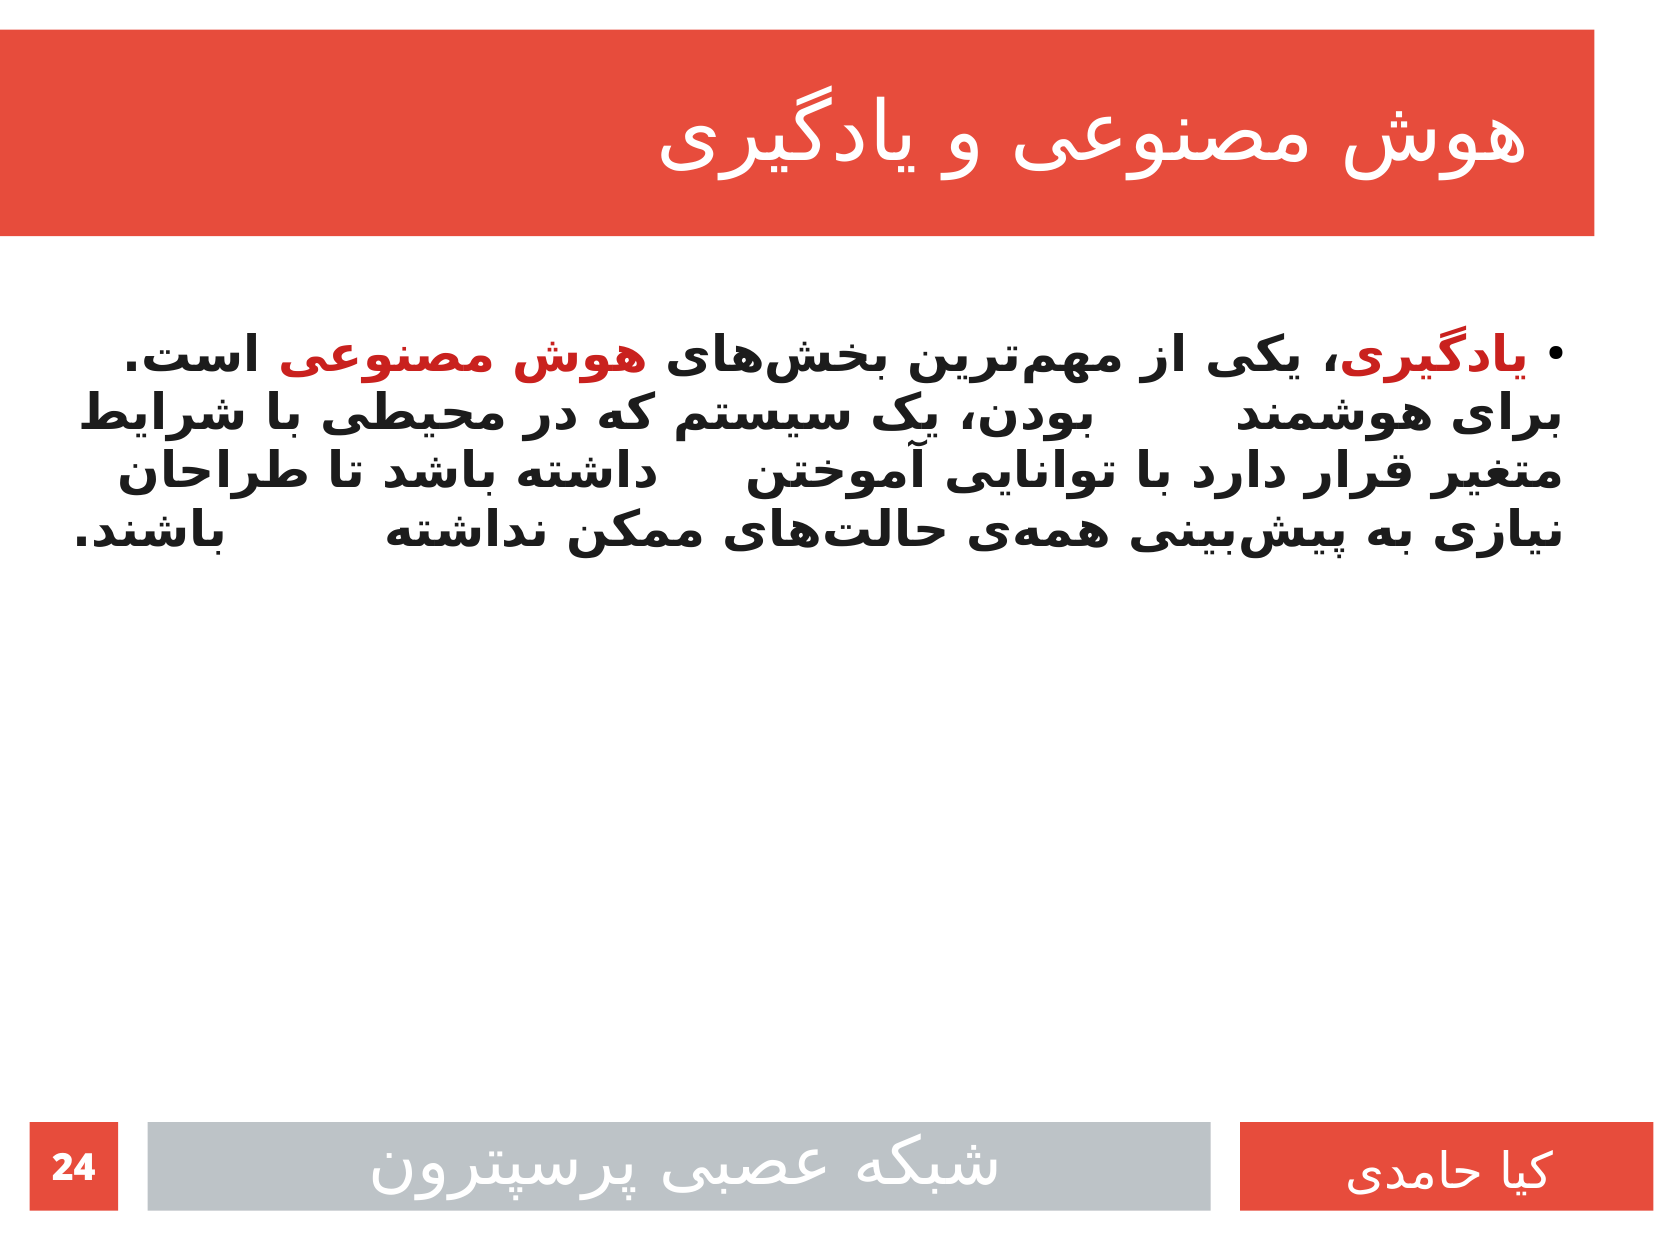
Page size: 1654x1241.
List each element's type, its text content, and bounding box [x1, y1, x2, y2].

list یادگیری، یکی از مهم‌ترین بخش‌های هوش مصنوعی است. برای هوشمند بودن، یک سیستم که در محیطی با شرایط متغیر قرار دارد با توانایی آموختن داشته باشد تا طراحان نیازی به پیش‌بینی همه‌ی حالت‌های ممکن نداشته باشند. [59, 324, 1565, 1093]
title شبکه عصبی پرسپترون [150, 1127, 1201, 1201]
title هوش مصنوعی و یادگیری [45, 32, 1531, 181]
title کیا حامدی [1245, 1127, 1654, 1201]
